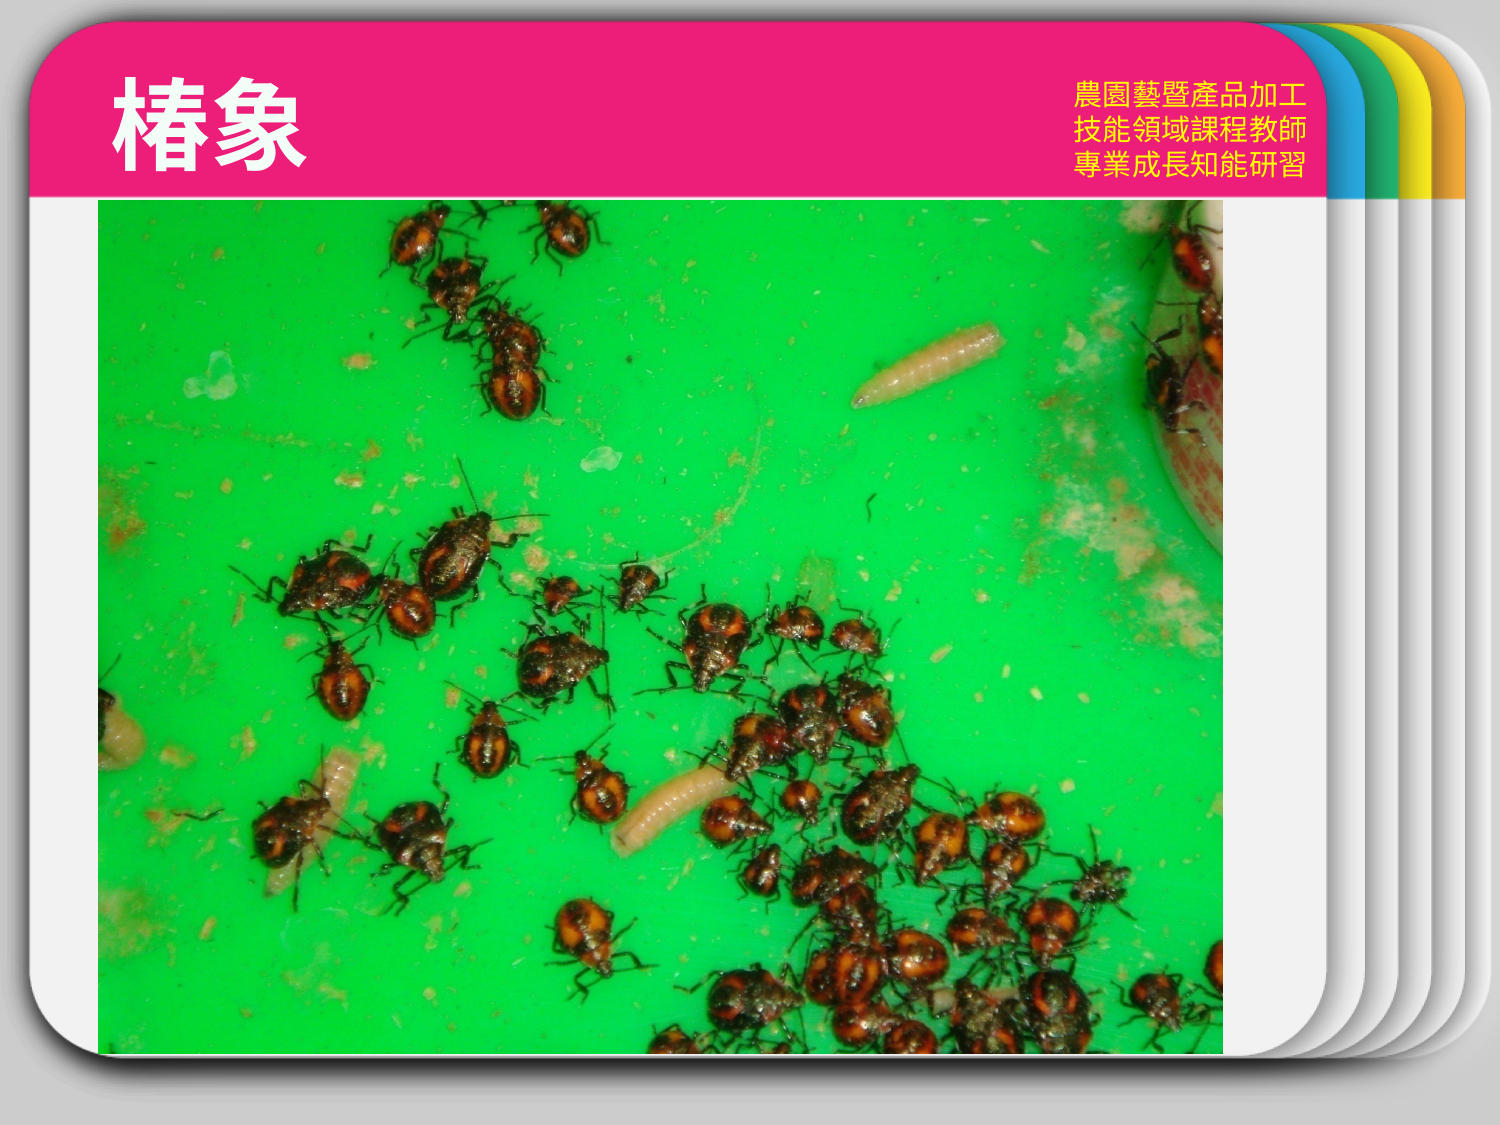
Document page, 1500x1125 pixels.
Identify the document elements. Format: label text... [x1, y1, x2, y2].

text_box 椿象 [95, 54, 445, 191]
text_box 農園藝暨產品加工技能領域課程教師專業成長知能研習 [1058, 68, 1344, 190]
picture [0, 0, 1500, 1125]
